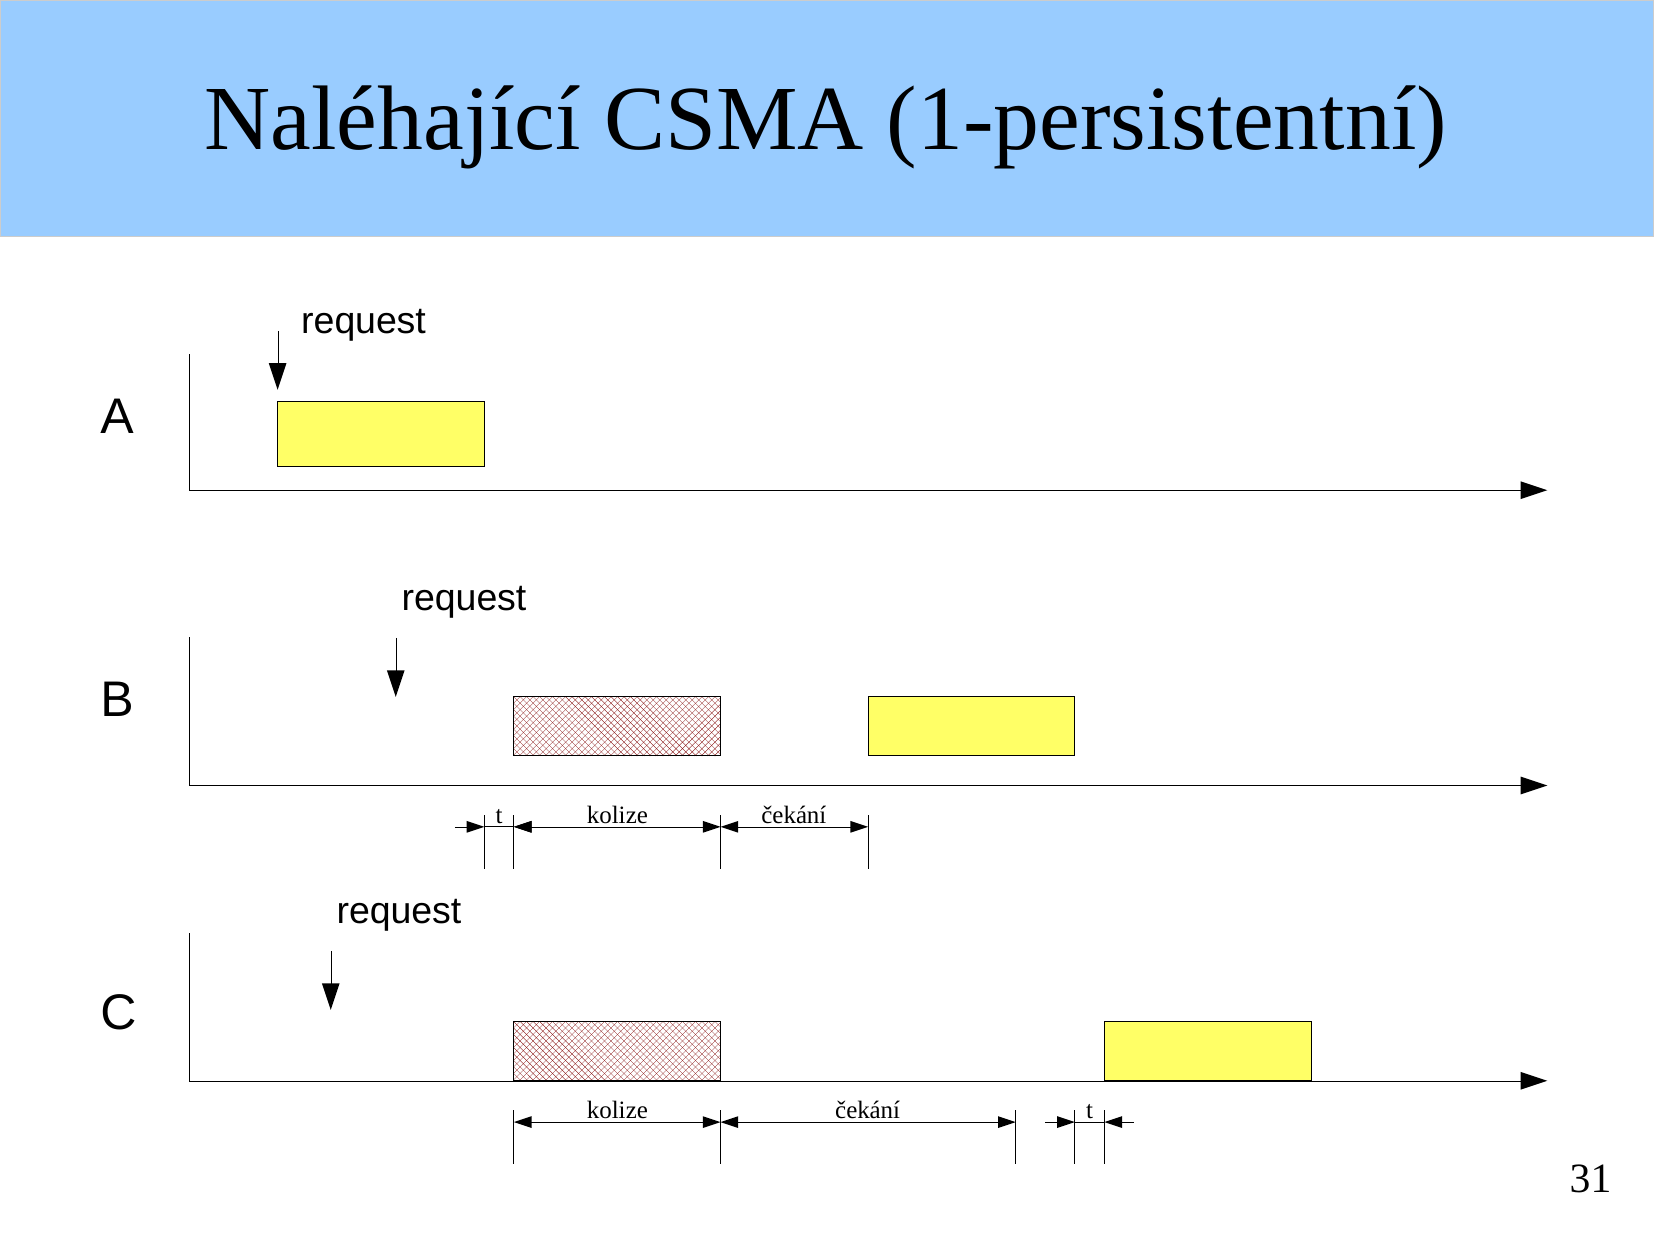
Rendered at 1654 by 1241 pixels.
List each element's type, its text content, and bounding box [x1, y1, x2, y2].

text_box B [100, 671, 134, 756]
text_box request [336, 889, 462, 954]
text_box C [100, 984, 137, 1069]
text_box A [100, 387, 134, 473]
text_box [1104, 1021, 1312, 1081]
text_box request [301, 299, 427, 363]
text_box [868, 696, 1075, 756]
text_box [513, 696, 721, 756]
text_box [277, 401, 485, 467]
text_box request [401, 576, 527, 641]
text_box [513, 1021, 721, 1081]
title Naléhající CSMA (1-persistentní) [0, 0, 1654, 237]
